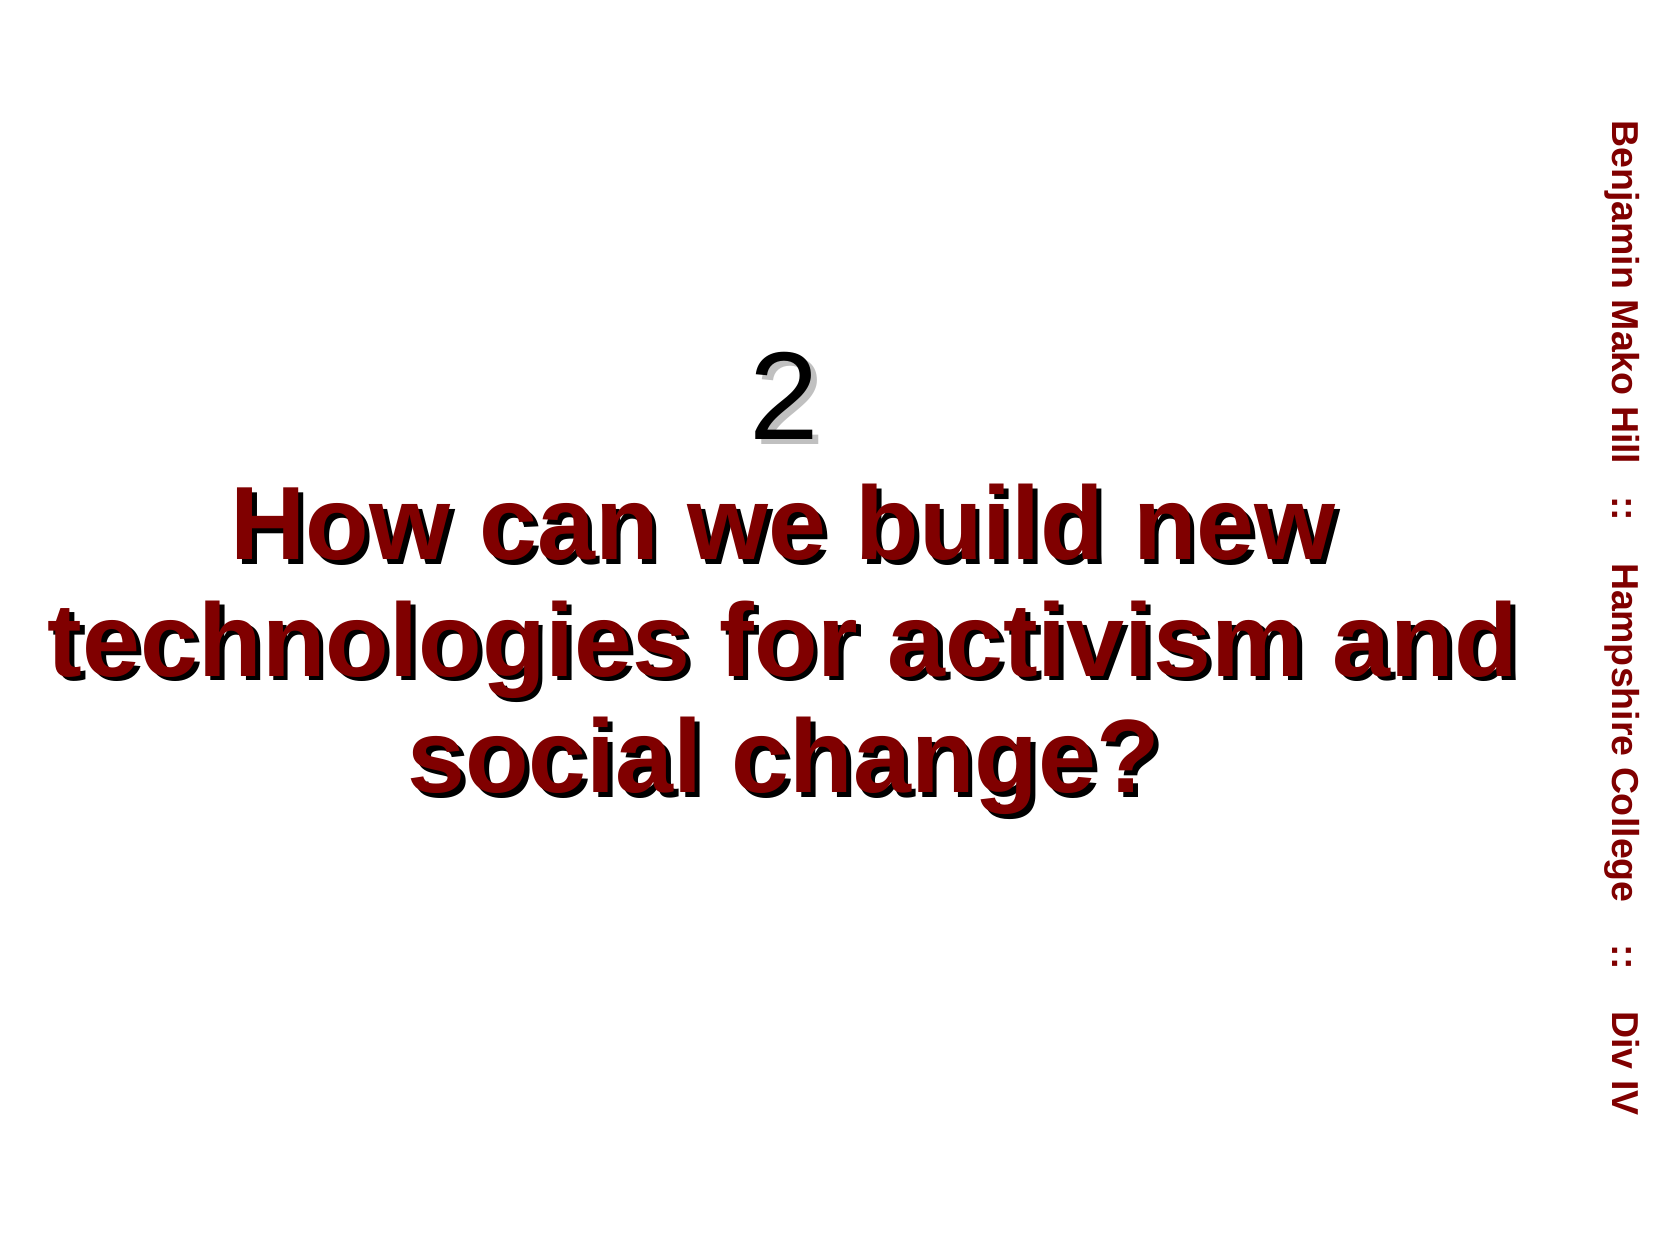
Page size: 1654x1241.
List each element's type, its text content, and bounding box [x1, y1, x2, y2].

title 2 How can we build new technologies for activism and social change? [24, 307, 1544, 833]
